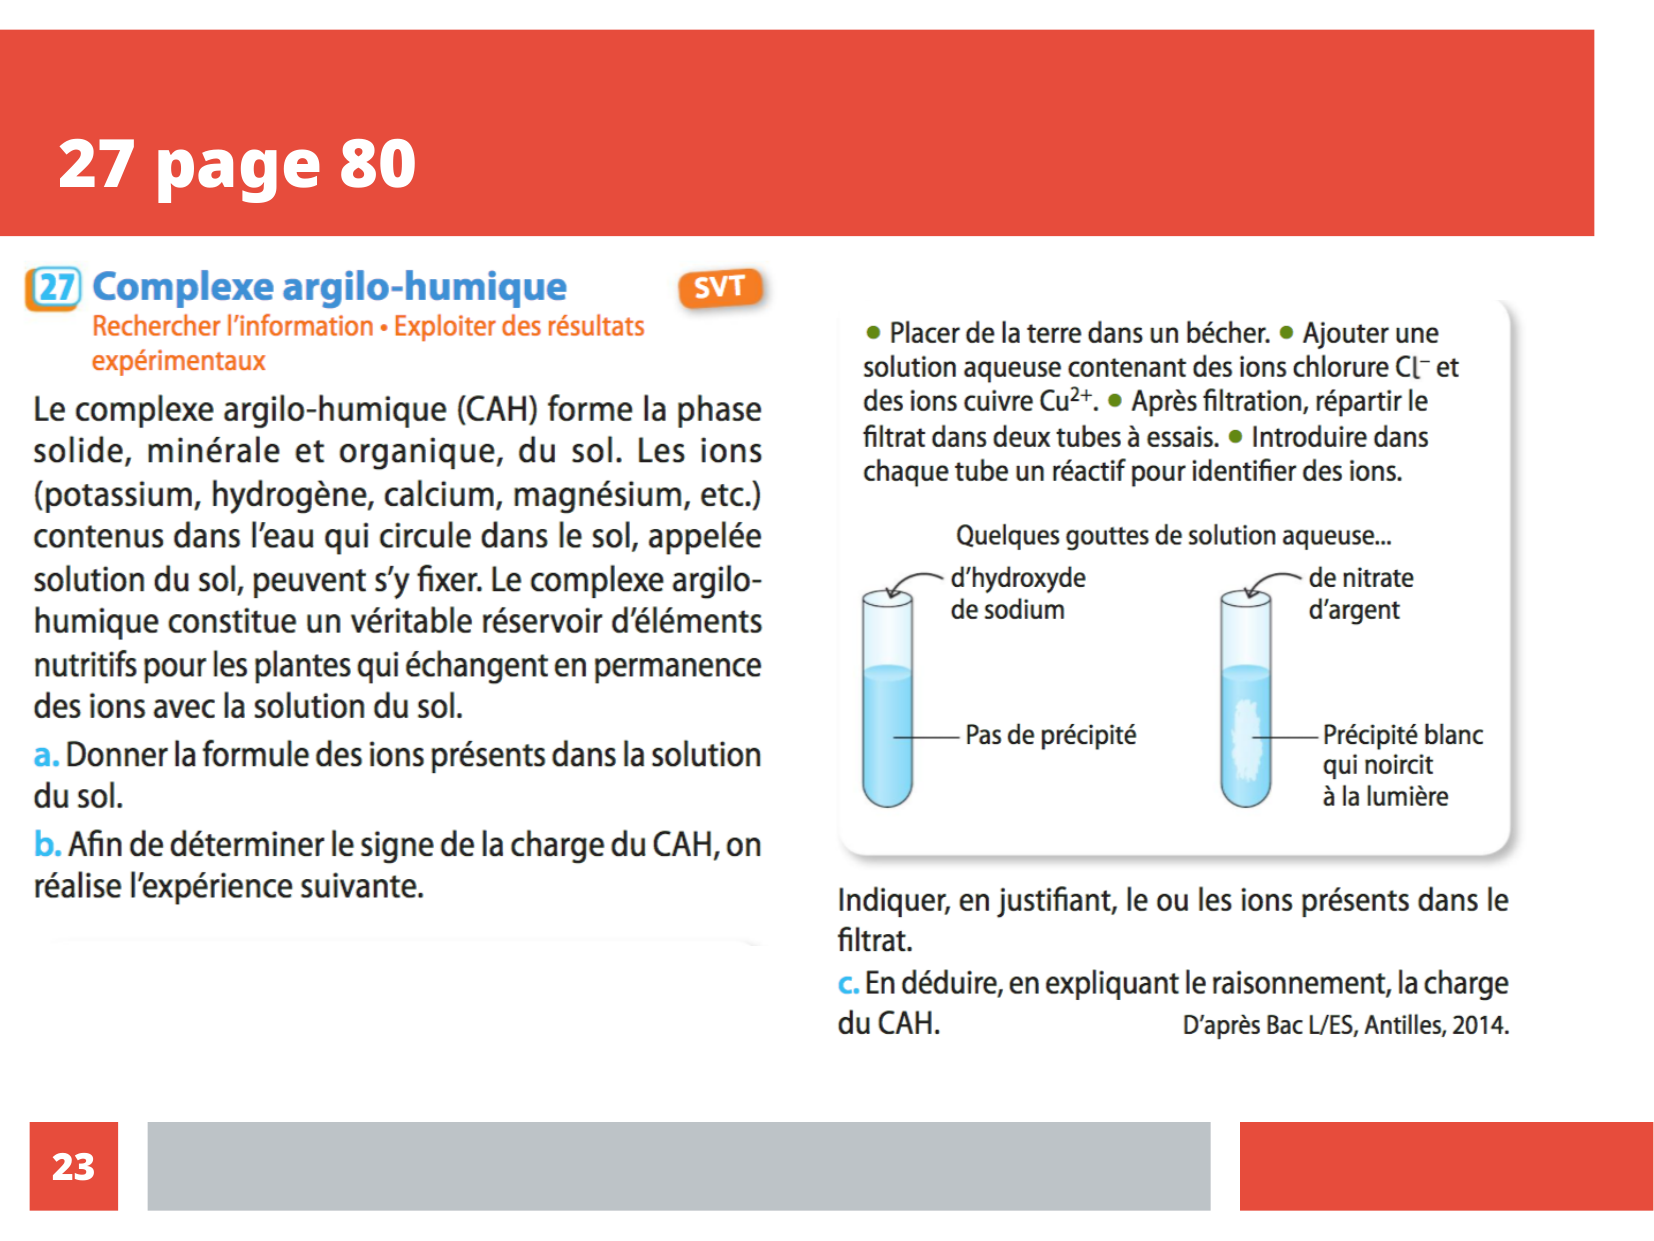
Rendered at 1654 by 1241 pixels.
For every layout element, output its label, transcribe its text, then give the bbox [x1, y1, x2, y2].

picture [817, 300, 1548, 1052]
picture [11, 248, 804, 946]
title 27 page 80 [59, 59, 1595, 207]
